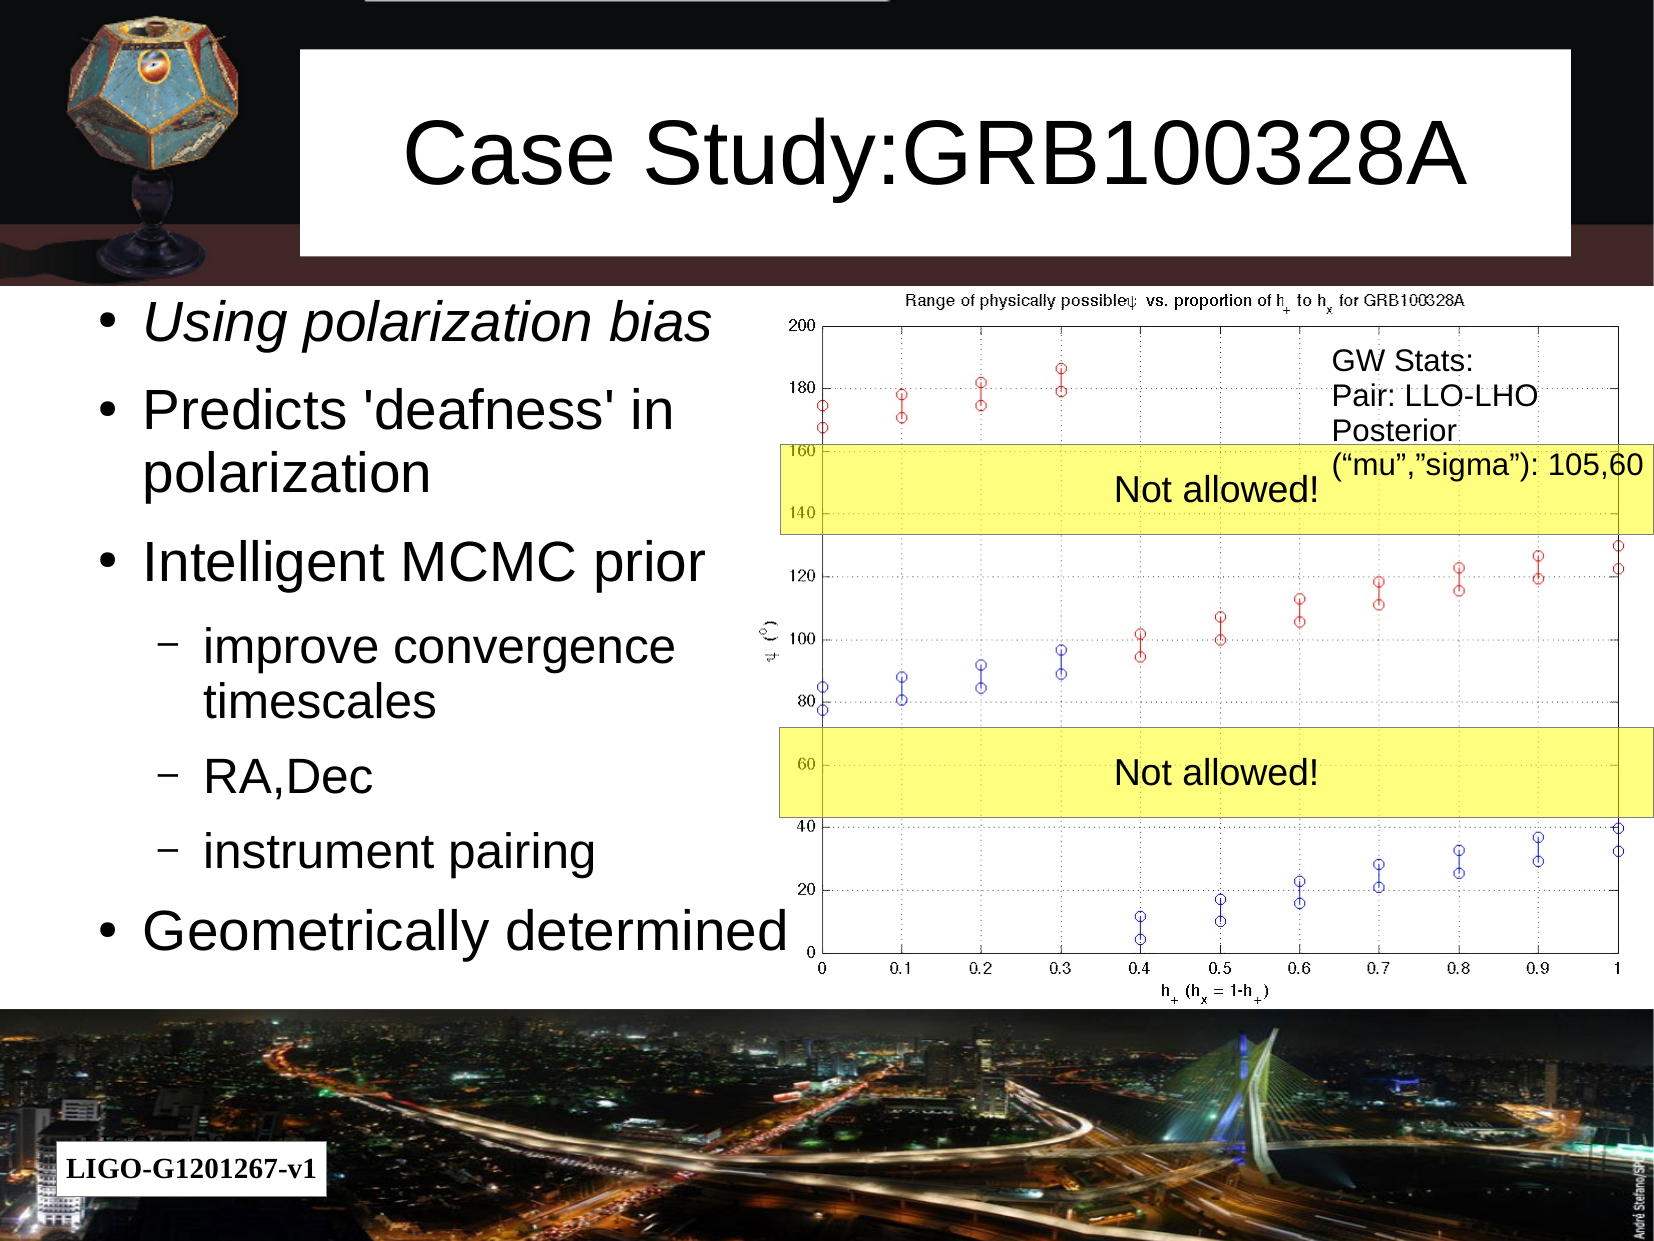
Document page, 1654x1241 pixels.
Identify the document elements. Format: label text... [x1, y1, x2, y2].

text_box Not allowed! [780, 444, 1316, 535]
picture [0, 1009, 1654, 1241]
picture [0, 0, 1654, 286]
picture [753, 292, 1636, 1006]
list Using polarization bias Predicts 'deafness' in polarization Intelligent MCMC prior improve convergence timescales RA,Dec instrument pairing Geometrically determined [82, 290, 793, 1010]
text_box Not allowed! [779, 727, 1654, 818]
text_box GW Stats: Pair: LLO-LHO Posterior (“mu”,”sigma”): 105,60 [1316, 335, 1654, 538]
title Case Study:GRB100328A [300, 49, 1571, 257]
